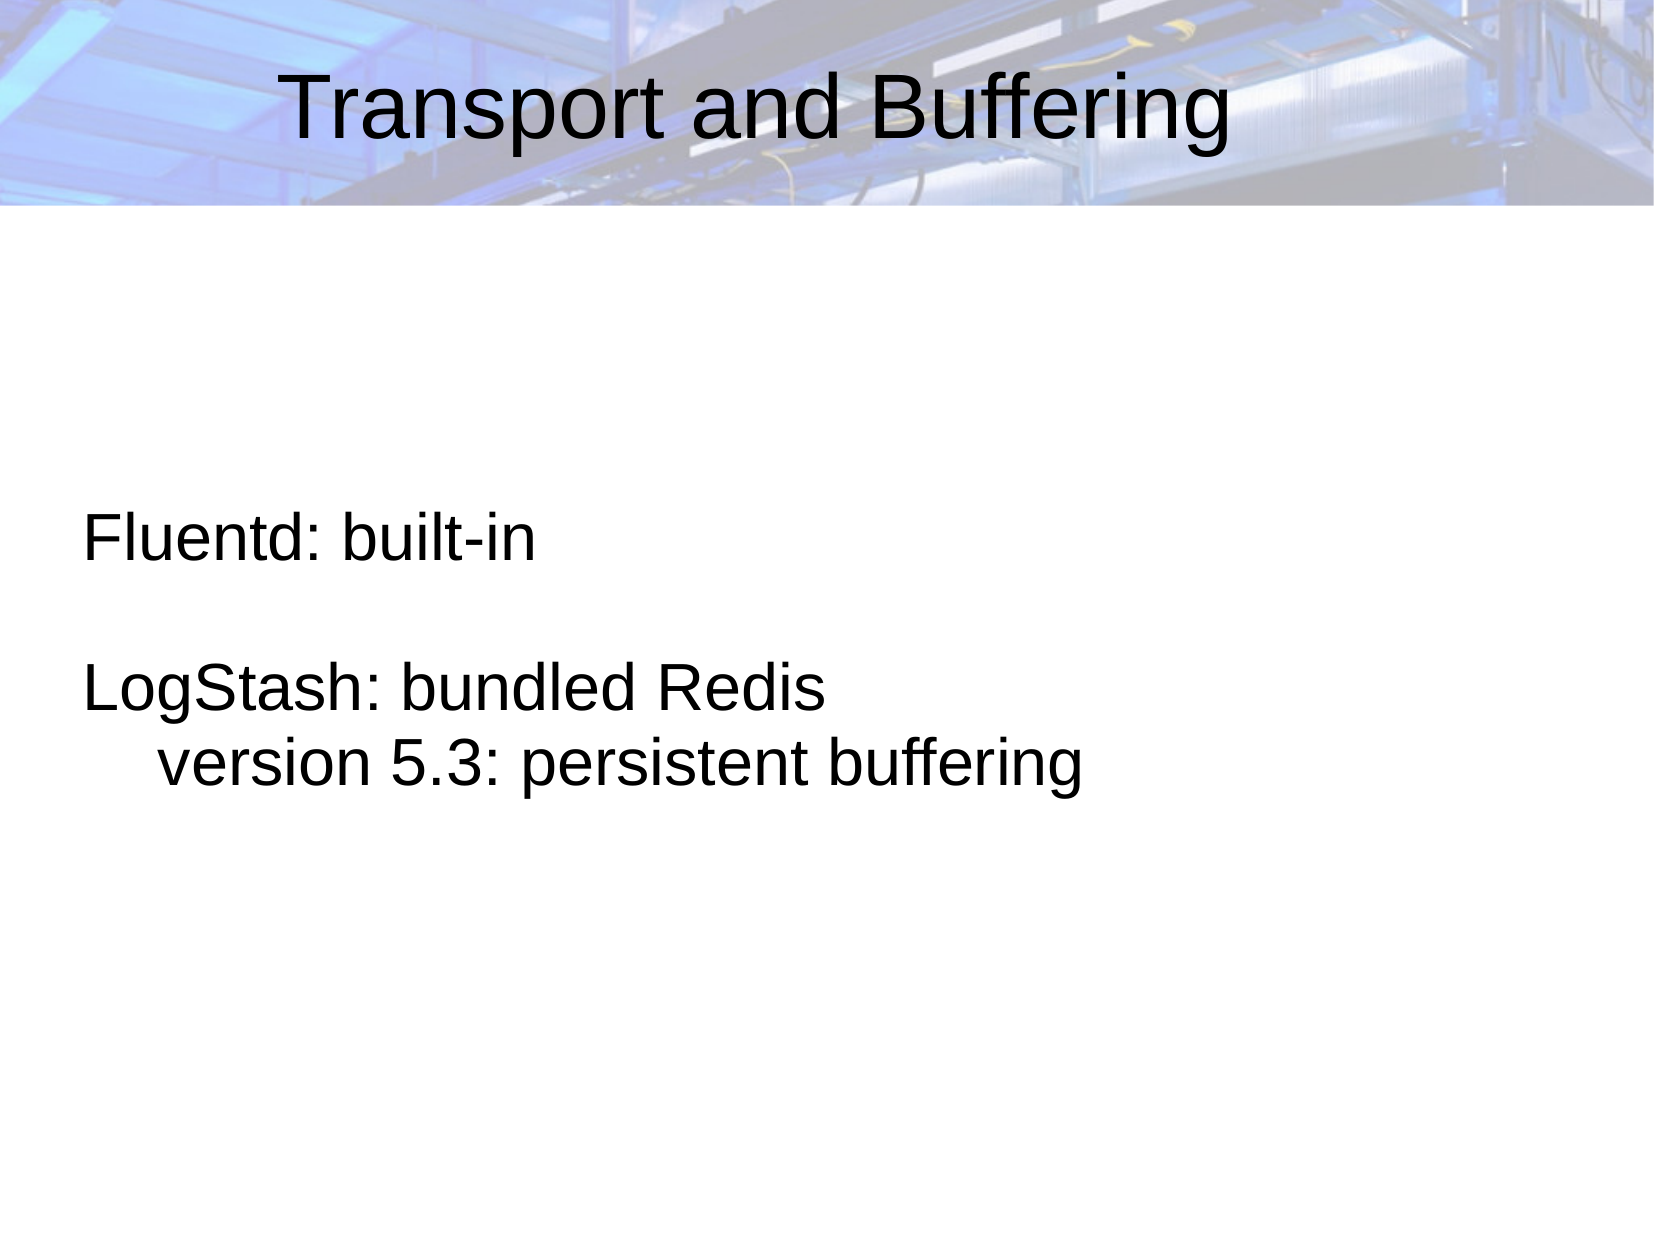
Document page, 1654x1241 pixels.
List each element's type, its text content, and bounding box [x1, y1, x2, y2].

title Transport and Buffering [11, 2, 1501, 211]
subtitle Fluentd: built-in LogStash: bundled Redis version 5.3: persistent buffering [82, 290, 1538, 1010]
picture [0, 0, 1654, 1241]
